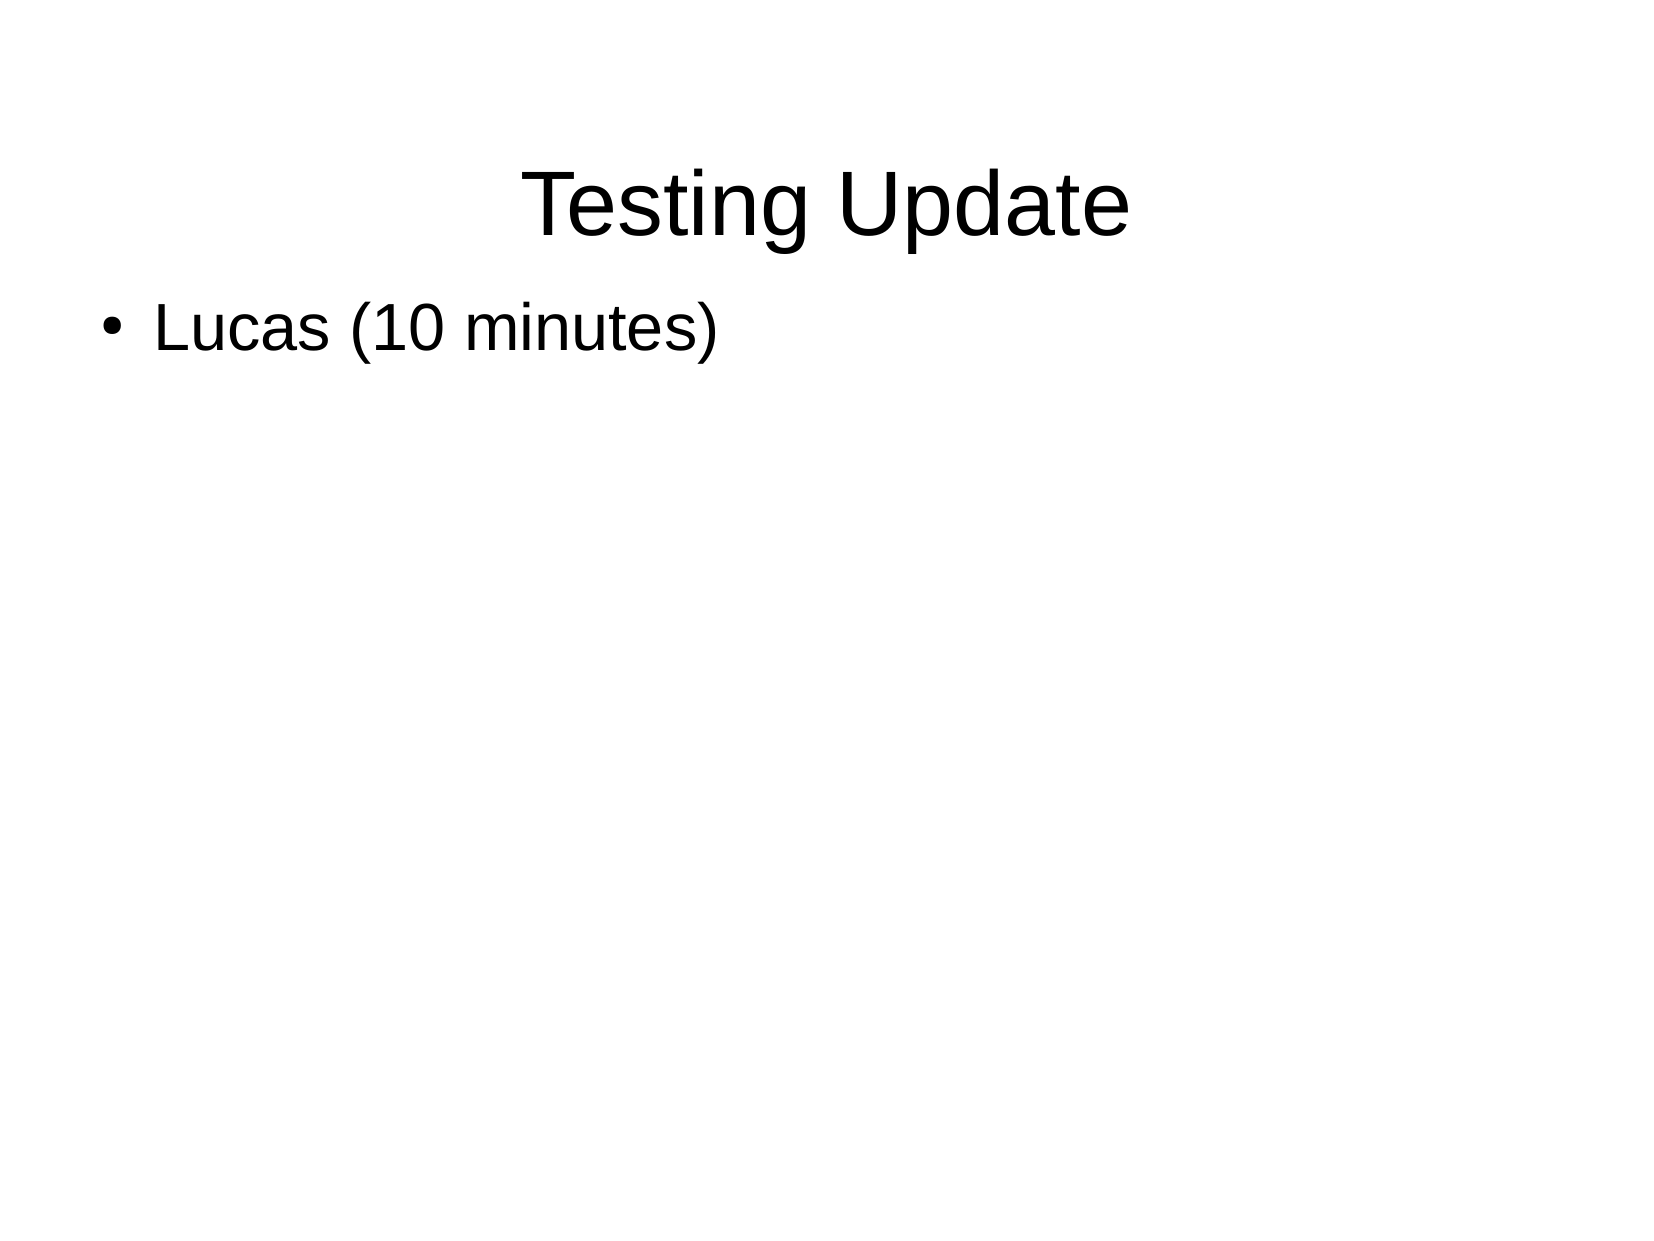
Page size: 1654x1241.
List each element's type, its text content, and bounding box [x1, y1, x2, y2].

list Lucas (10 minutes) [82, 290, 1571, 1010]
title Testing Update [82, 49, 1571, 257]
